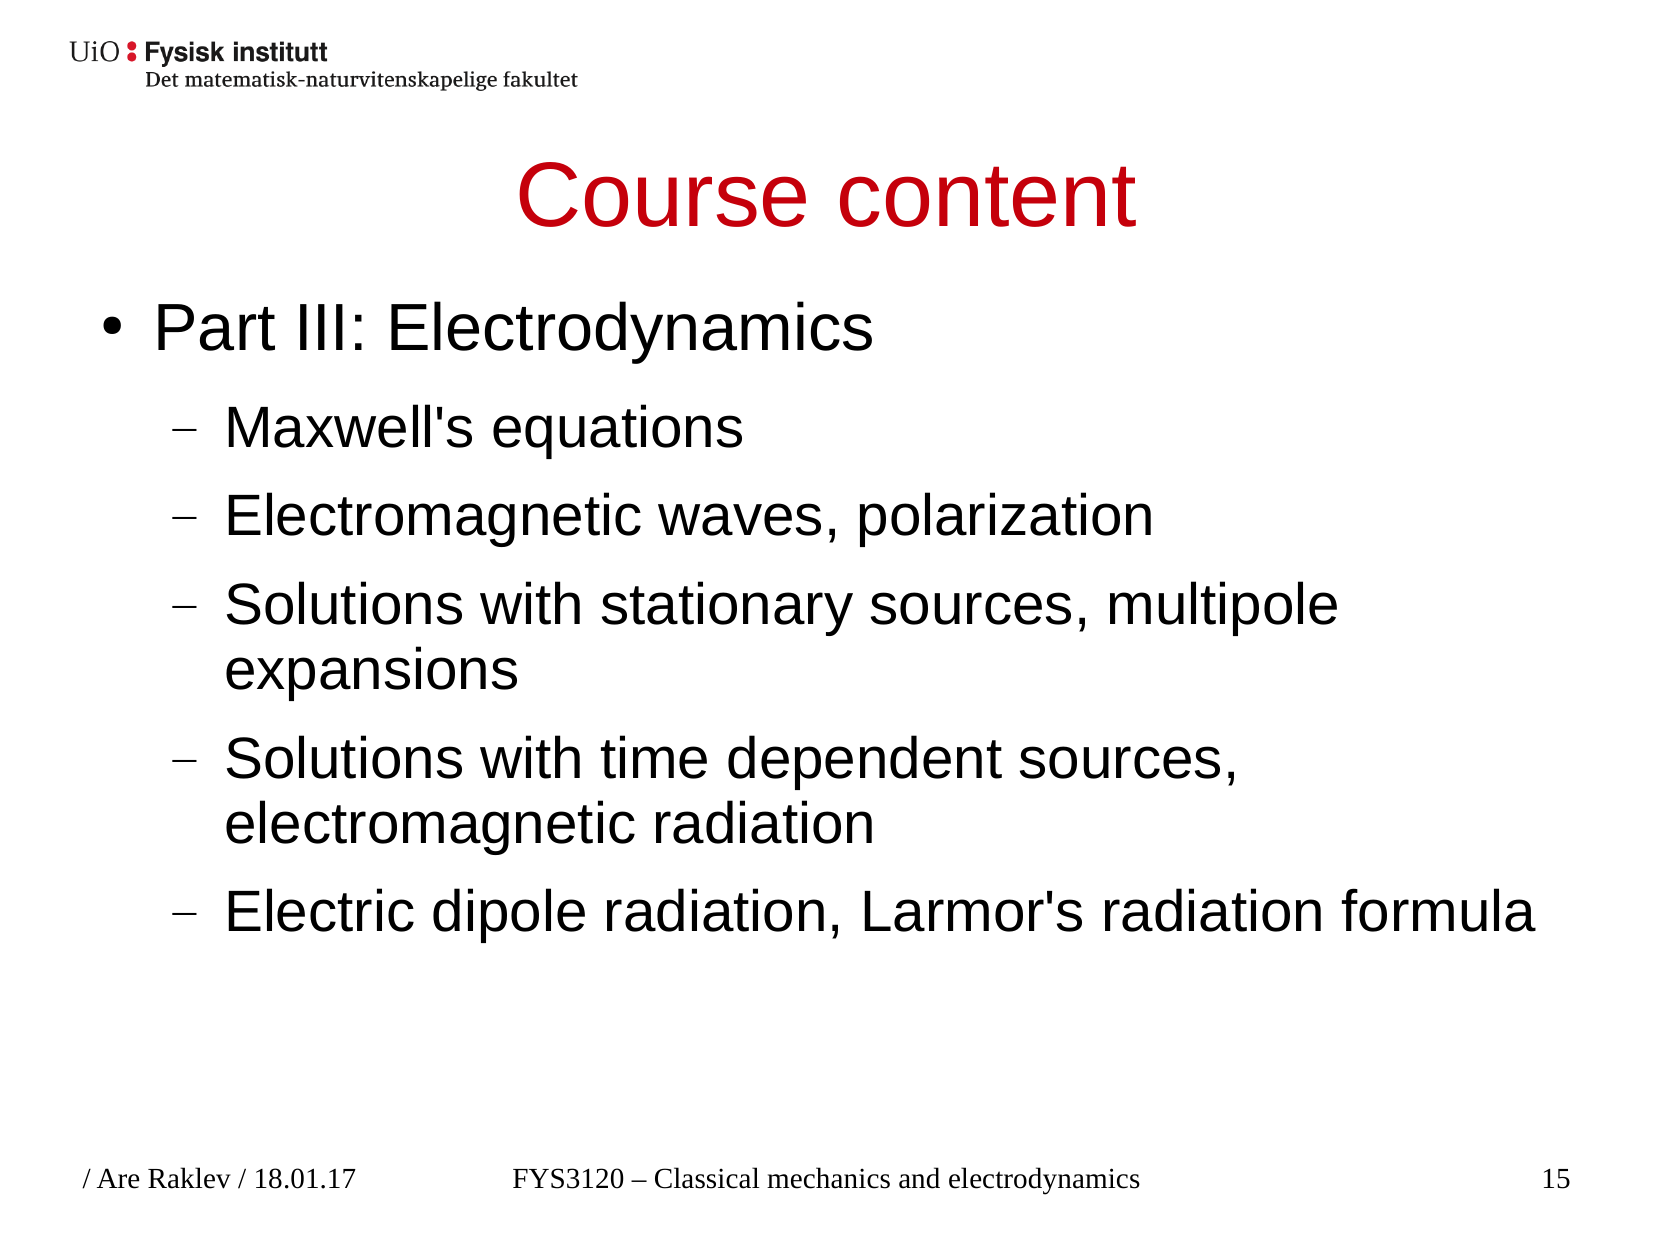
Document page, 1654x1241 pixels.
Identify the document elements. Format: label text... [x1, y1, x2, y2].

picture [68, 37, 581, 93]
title Course content [82, 90, 1571, 290]
list Part III: Electrodynamics Maxwell's equations Electromagnetic waves, polarization Solutions with stationary sources, multipole expansions Solutions with time dependent sources, electromagnetic radiation Electric dipole radiation, Larmor's radiation formula [82, 290, 1571, 1094]
